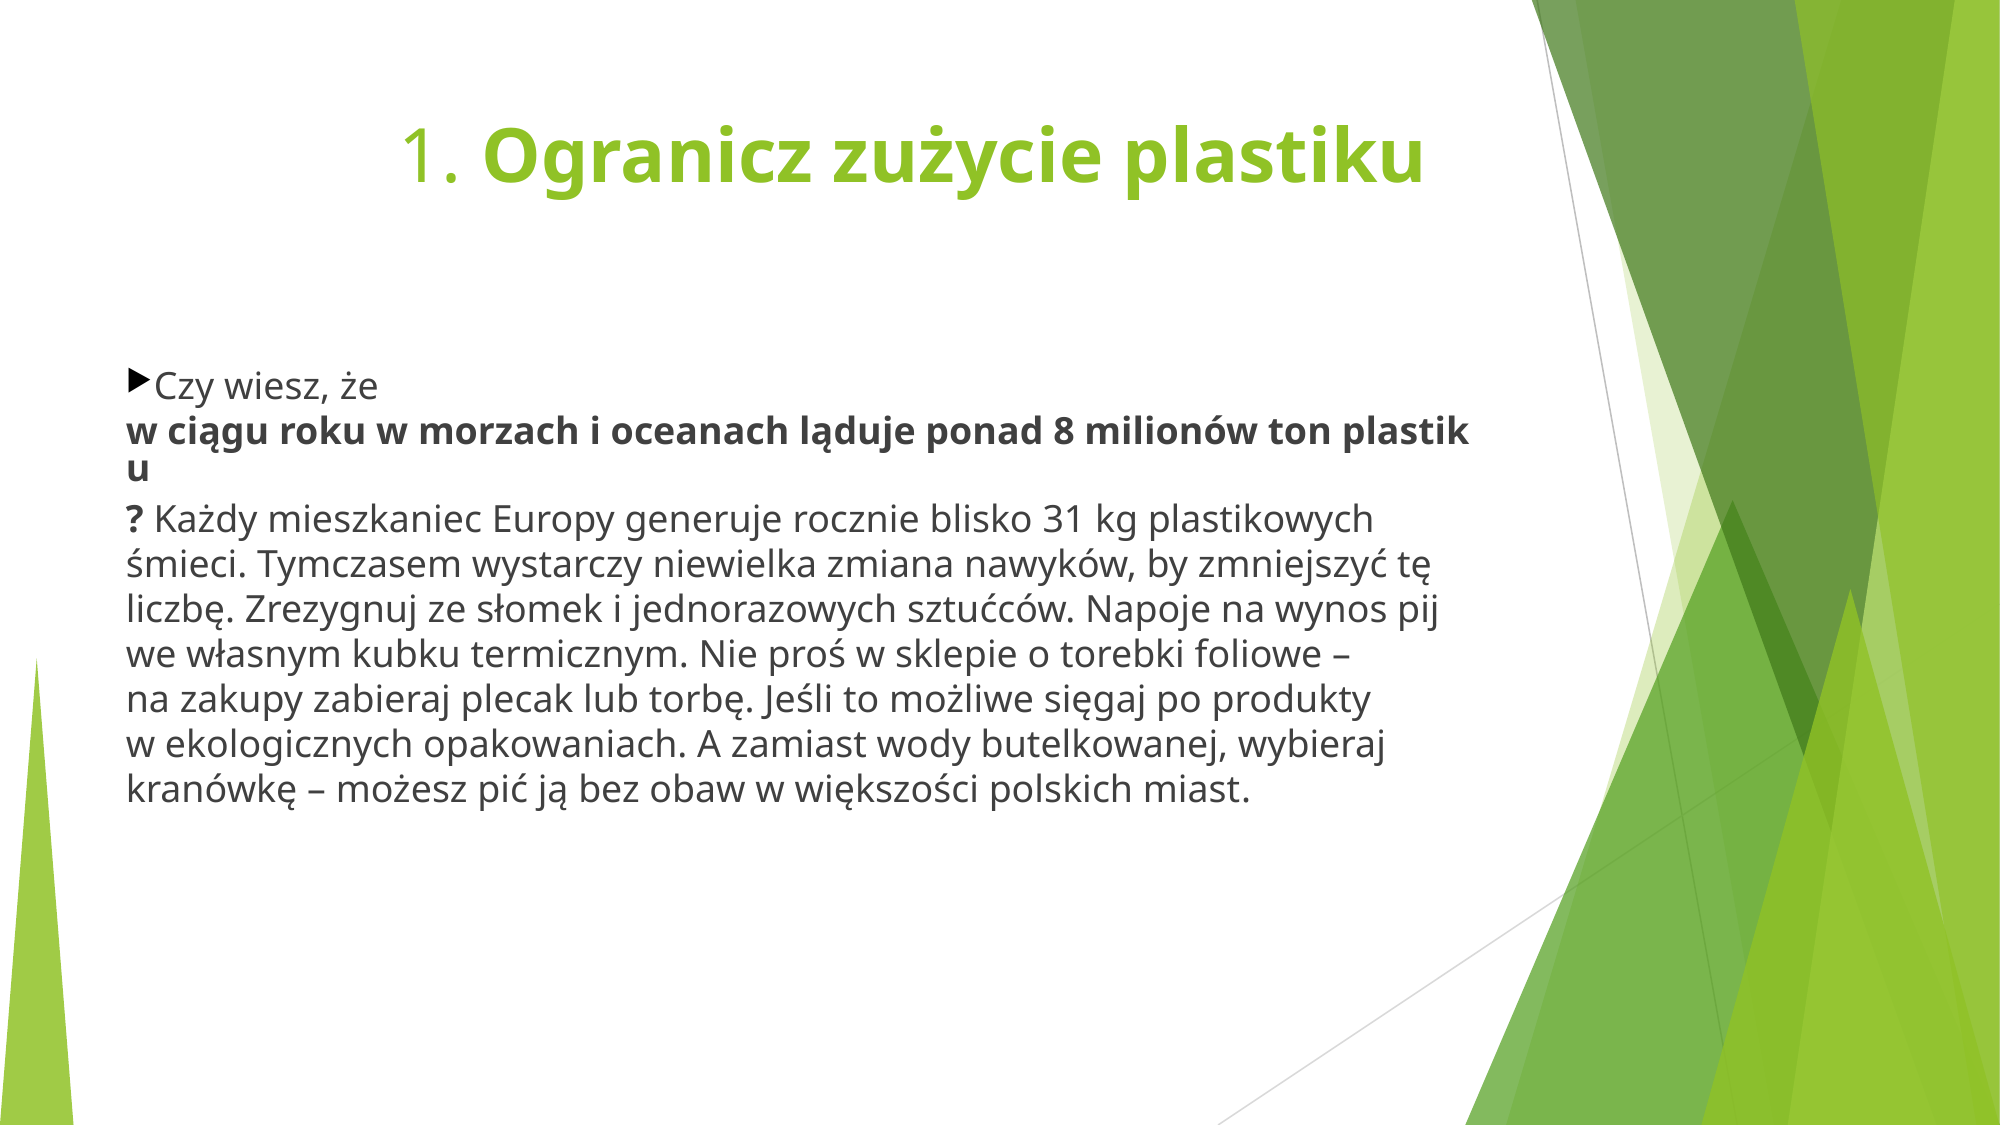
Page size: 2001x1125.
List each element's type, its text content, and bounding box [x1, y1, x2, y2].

list Czy wiesz, że w ciągu roku w morzach i oceanach ląduje ponad 8 milionów ton plastiku? Każdy mieszkaniec Europy generuje rocznie blisko 31 kg plastikowych śmieci. Tymczasem wystarczy niewielka zmiana nawyków, by zmniejszyć tę liczbę. Zrezygnuj ze słomek i jednorazowych sztućców. Napoje na wynos pij we własnym kubku termicznym. Nie proś w sklepie o torebki foliowe – na zakupy zabieraj plecak lub torbę. Jeśli to możliwe sięgaj po produkty w ekologicznych opakowaniach. A zamiast wody butelkowanej, wybieraj kranówkę – możesz pić ją bez obaw w większości polskich miast. [111, 354, 1522, 992]
title 1. Ogranicz zużycie plastiku [111, 99, 1522, 317]
